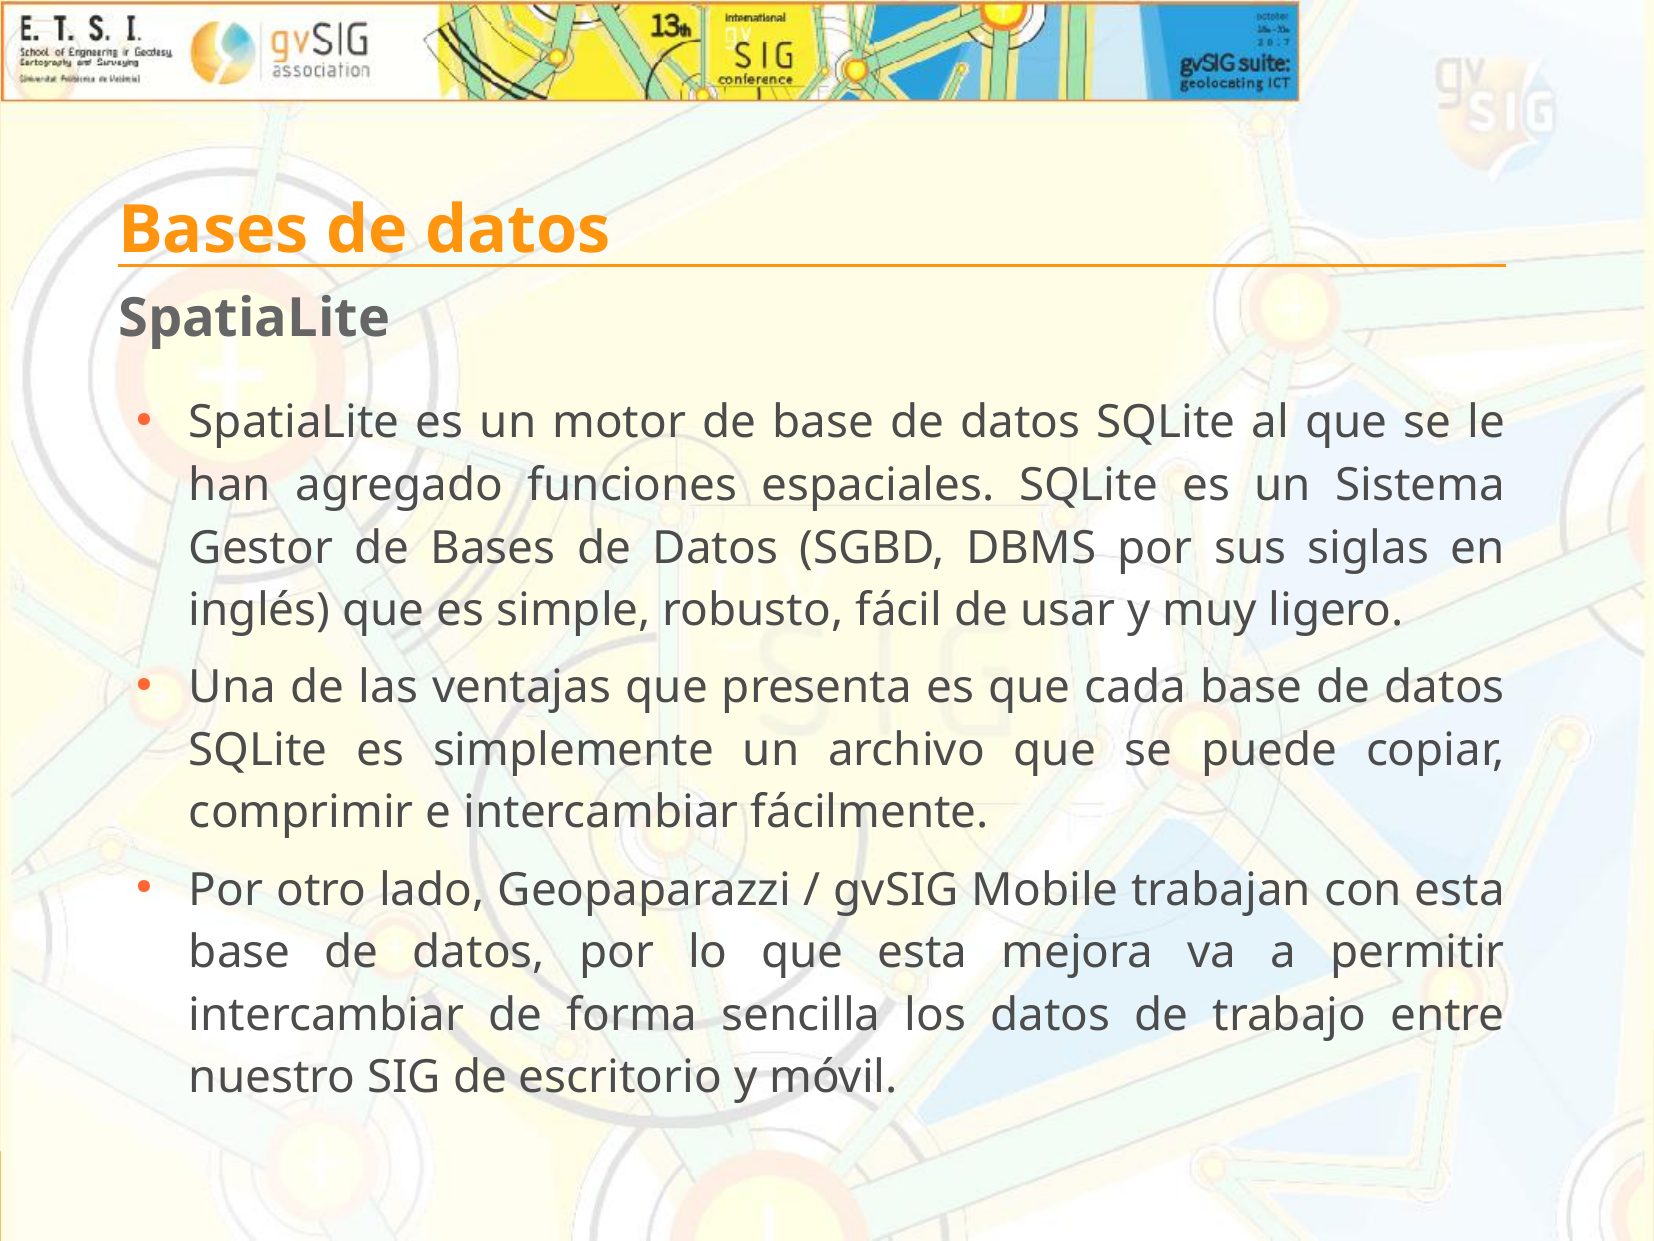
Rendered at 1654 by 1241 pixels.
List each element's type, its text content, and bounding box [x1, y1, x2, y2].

picture [0, 0, 1654, 1241]
list SpatiaLite es un motor de base de datos SQLite al que se le han agregado funciones espaciales. SQLite es un Sistema Gestor de Bases de Datos (SGBD, DBMS por sus siglas en inglés) que es simple, robusto, fácil de usar y muy ligero. Una de las ventajas que presenta es que cada base de datos SQLite es simplemente un archivo que se puede copiar, comprimir e intercambiar fácilmente. Por otro lado, Geopaparazzi / gvSIG Mobile trabajan con esta base de datos, por lo que esta mejora va a permitir intercambiar de forma sencilla los datos de trabajo entre nuestro SIG de escritorio y móvil. [118, 311, 1506, 1093]
text_box SpatiaLite [118, 276, 791, 355]
title Bases de datos [118, 177, 1607, 276]
